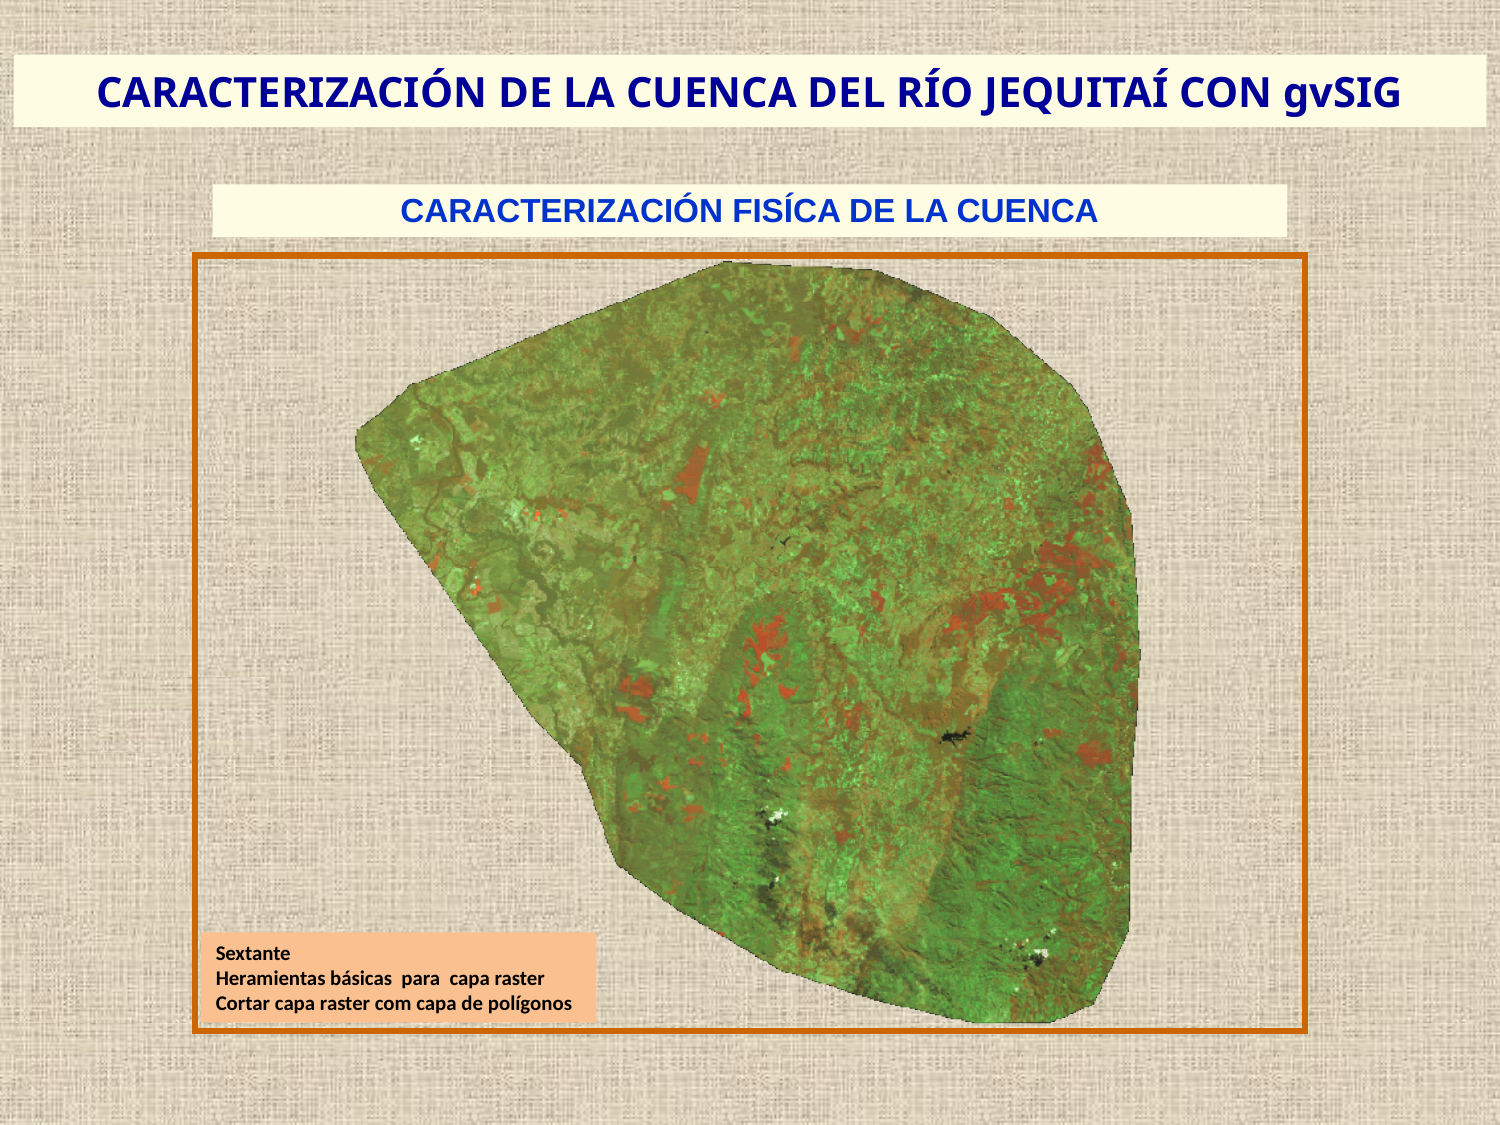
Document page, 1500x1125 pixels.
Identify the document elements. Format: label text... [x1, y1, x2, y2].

text_box CARACTERIZACIÓN DE LA CUENCA DEL RÍO JEQUITAÍ CON gvSIG [13, 54, 1487, 128]
text_box Sextante Heramientas básicas para capa raster Cortar capa raster com capa de polígonos [200, 932, 597, 1023]
text_box CARACTERIZACIÓN FISÍCA DE LA CUENCA [212, 184, 1288, 237]
picture [0, 0, 1500, 1125]
